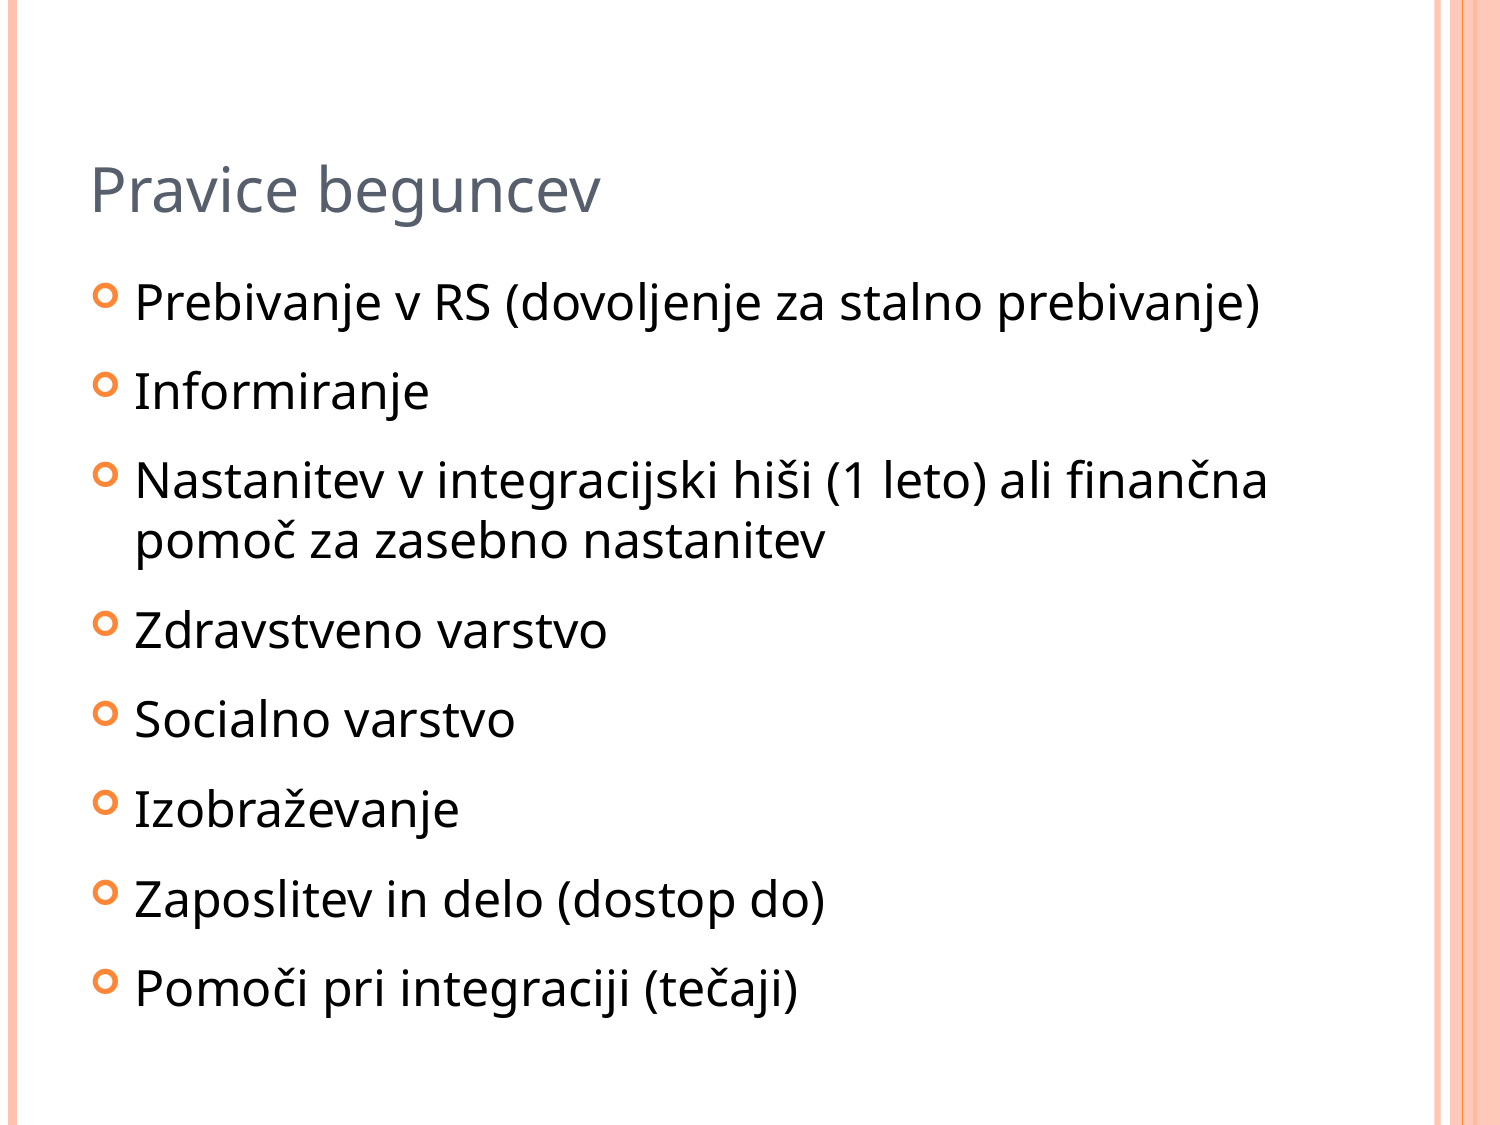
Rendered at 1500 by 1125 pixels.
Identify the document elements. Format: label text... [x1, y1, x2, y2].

title Pravice beguncev [75, 45, 1300, 233]
list Prebivanje v RS (dovoljenje za stalno prebivanje) Informiranje Nastanitev v integracijski hiši (1 leto) ali finančna pomoč za zasebno nastanitev Zdravstveno varstvo Socialno varstvo Izobraževanje Zaposlitev in delo (dostop do) Pomoči pri integraciji (tečaji) [75, 262, 1300, 1062]
